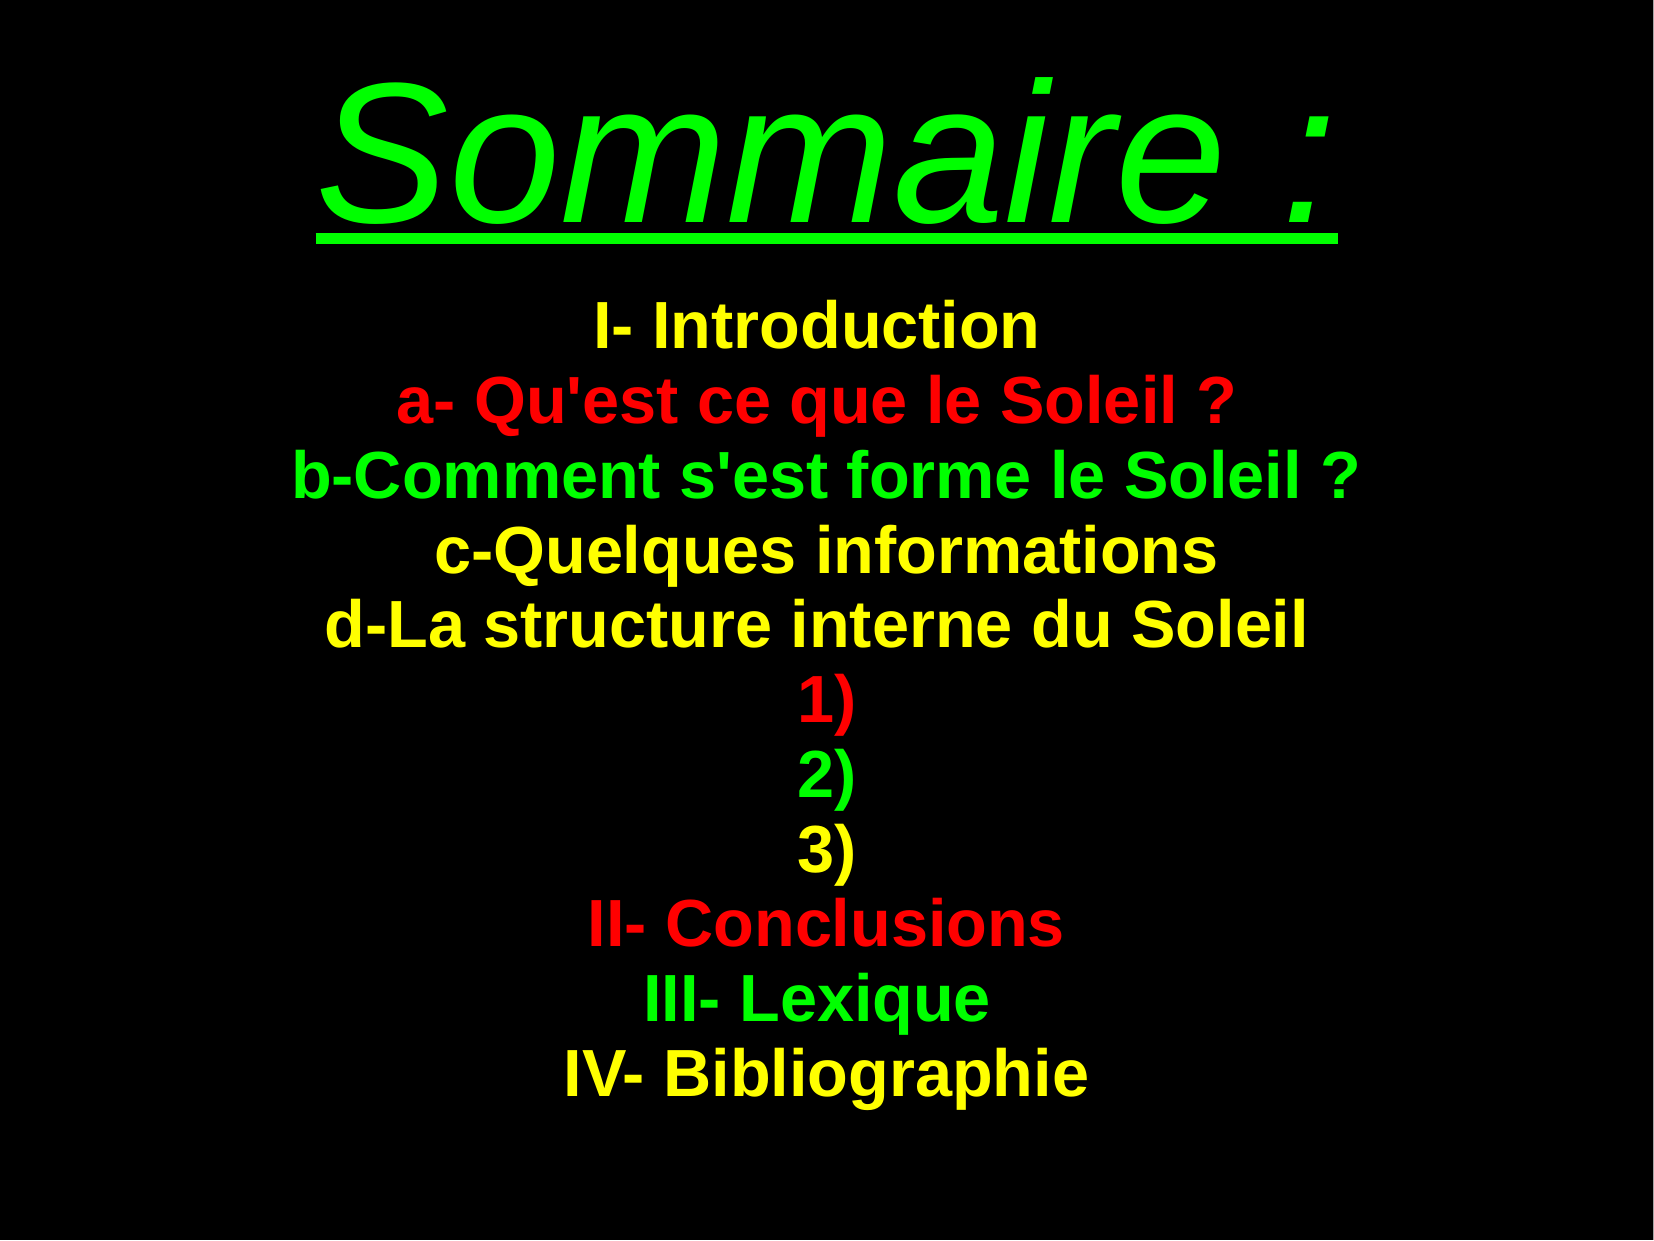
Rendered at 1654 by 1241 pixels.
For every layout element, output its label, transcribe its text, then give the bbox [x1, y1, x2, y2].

subtitle I- Introduction a- Qu'est ce que le Soleil ? b-Comment s'est forme le Soleil ? c-Quelques informations d-La structure interne du Soleil 1) 2) 3) II- Conclusions III- Lexique IV- Bibliographie [82, 288, 1571, 1111]
title Sommaire : [82, 41, 1571, 265]
